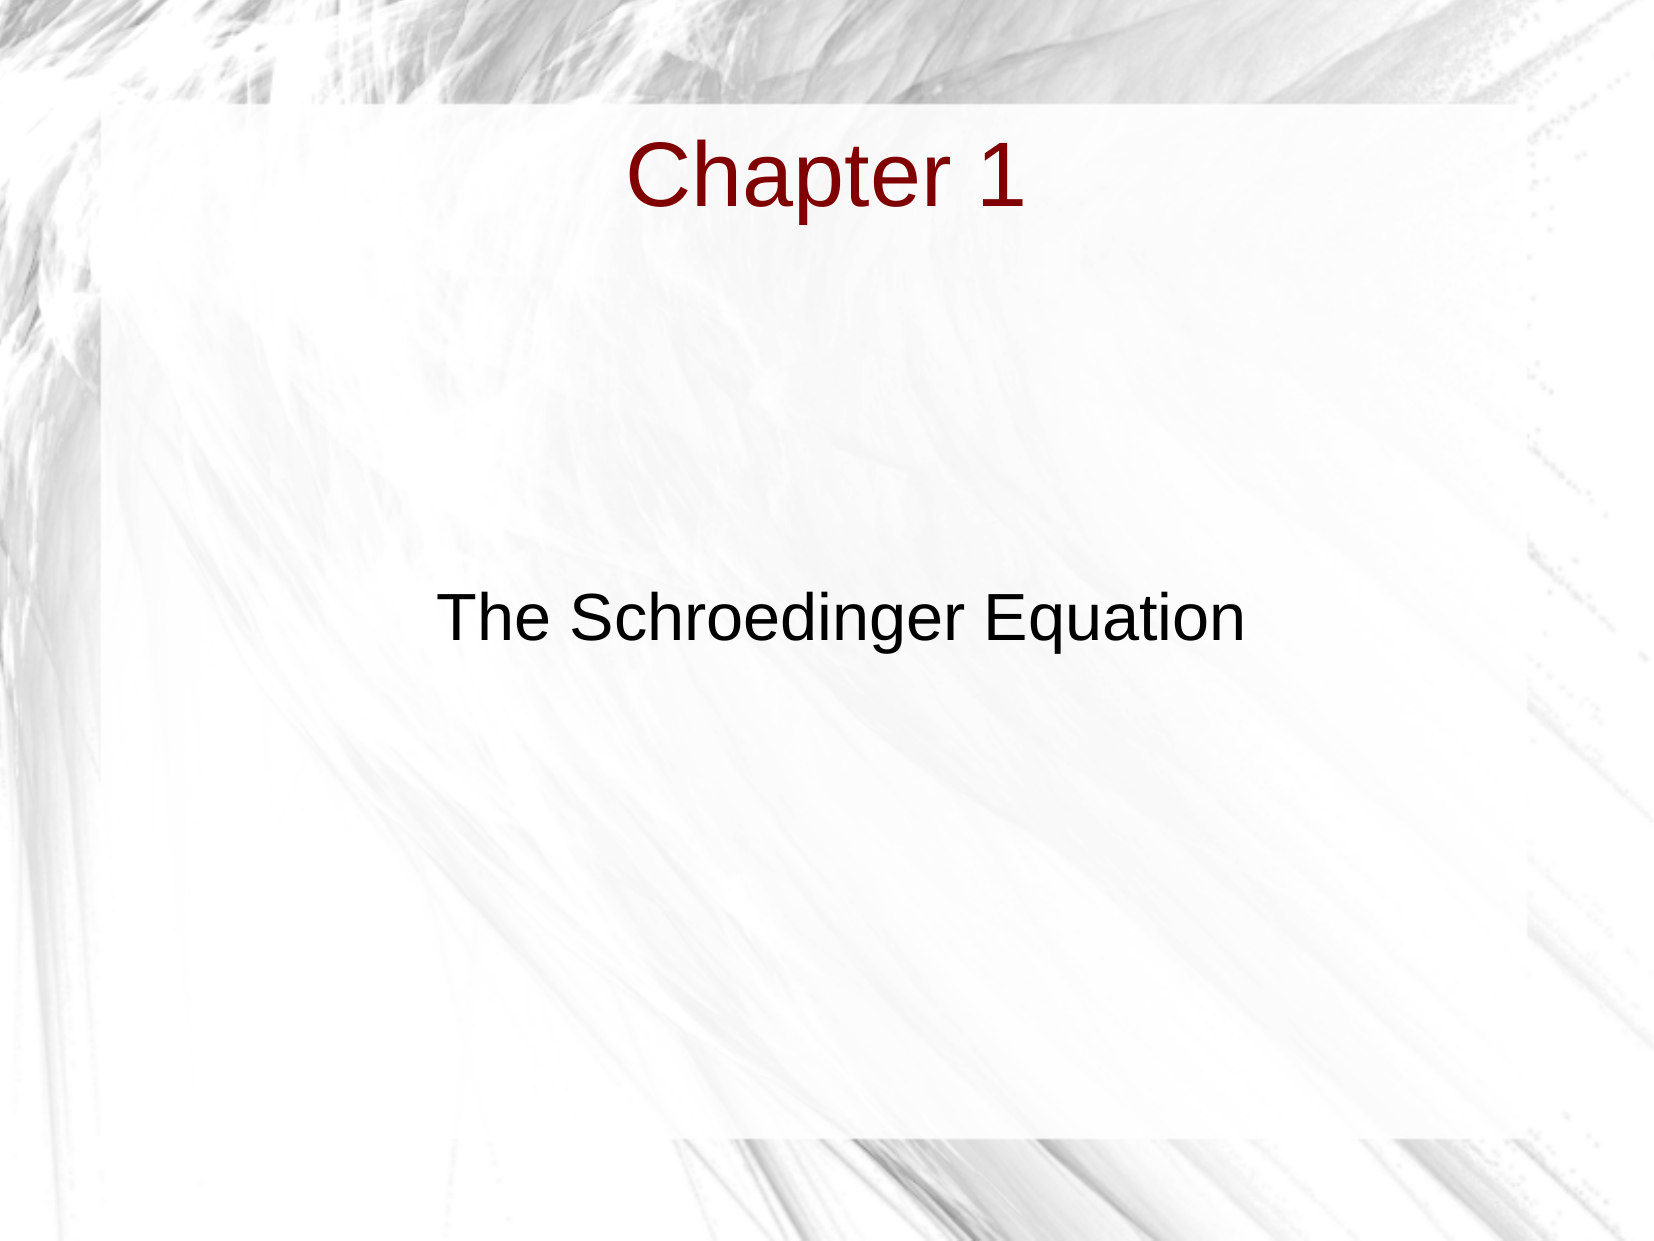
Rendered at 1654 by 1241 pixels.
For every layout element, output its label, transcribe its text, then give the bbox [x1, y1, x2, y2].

text_box The Schroedinger Equation [118, 88, 1536, 1144]
picture [0, 0, 1654, 1241]
